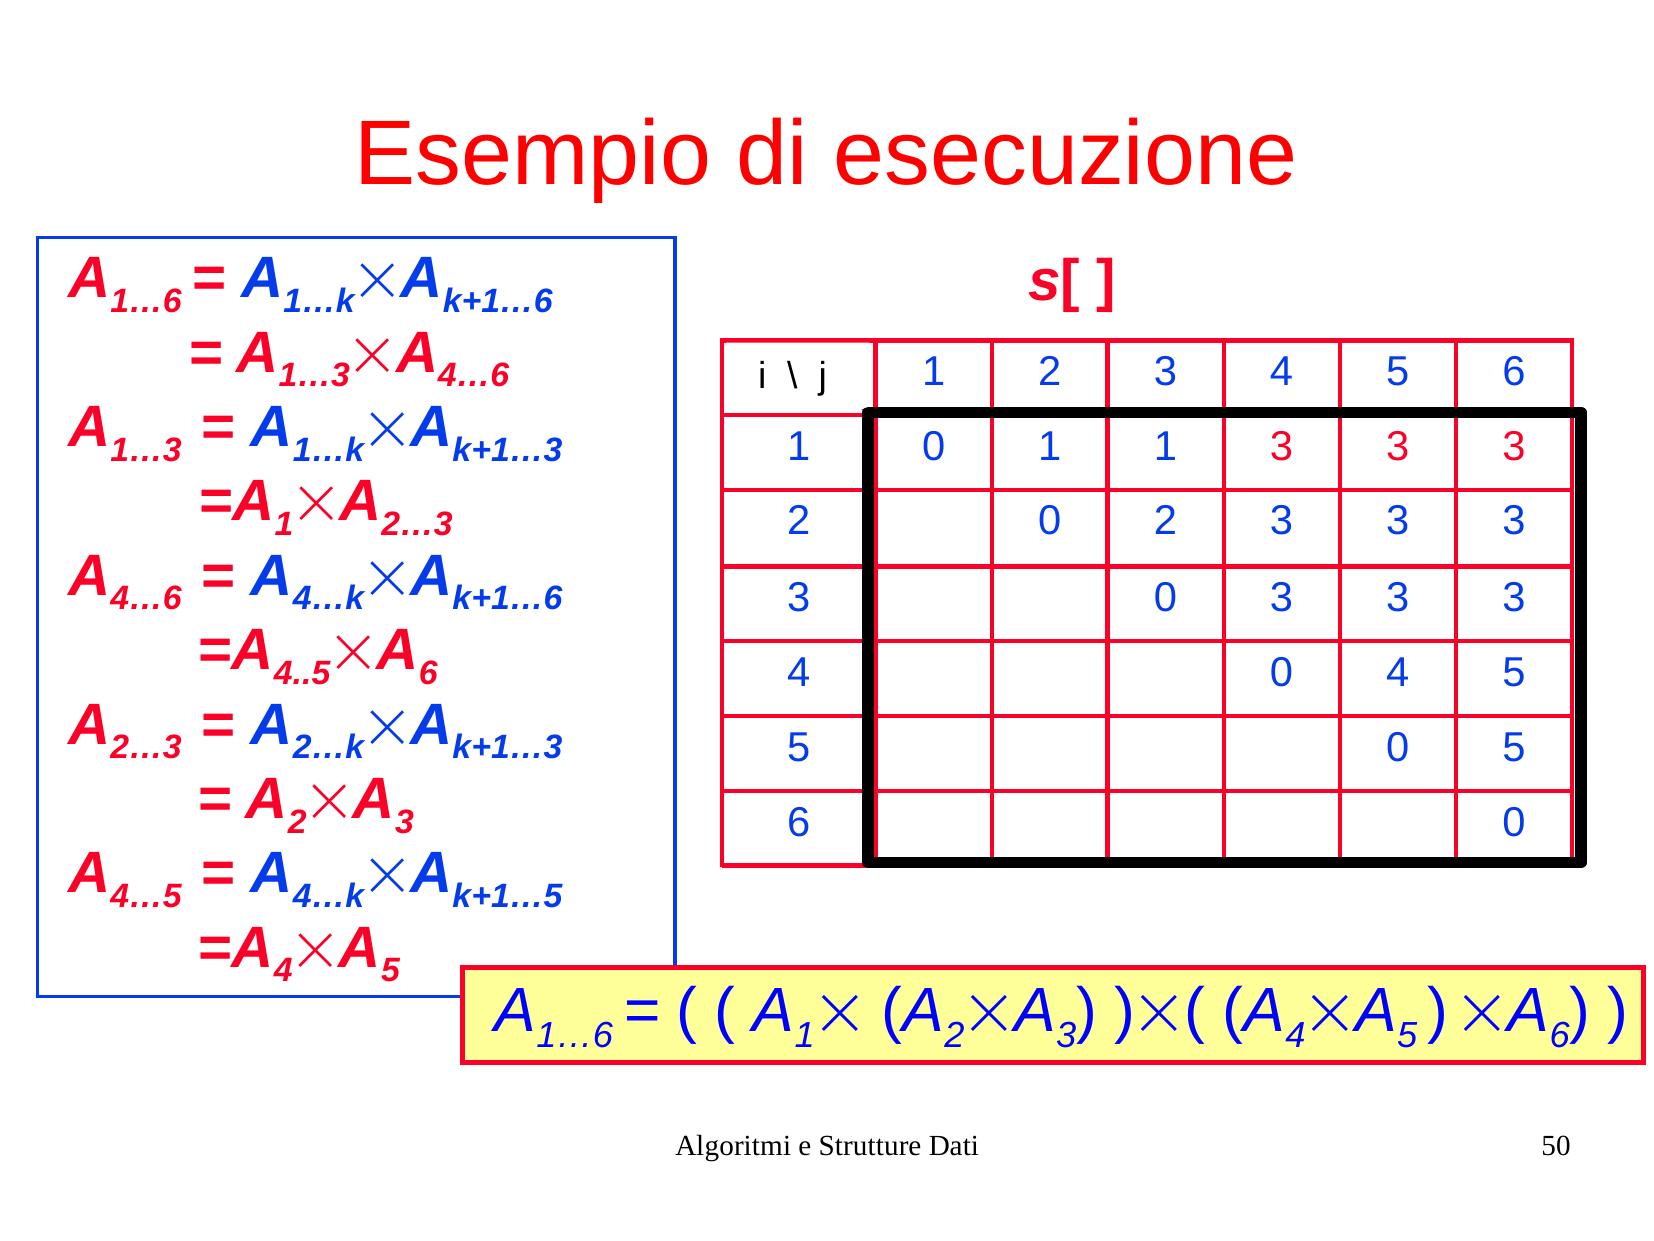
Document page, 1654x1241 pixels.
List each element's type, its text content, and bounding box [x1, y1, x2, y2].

text_box 5 [1341, 343, 1455, 407]
title Esempio di esecuzione [82, 49, 1571, 257]
text_box i \ j [726, 342, 870, 409]
text_box 2 [1109, 491, 1223, 565]
text_box 0 [1342, 717, 1455, 790]
text_box 3 [1225, 418, 1339, 489]
text_box 3 [1341, 491, 1455, 565]
text_box 1 [1109, 418, 1223, 489]
text_box 6 [1457, 343, 1570, 407]
text_box 3 [1341, 418, 1455, 489]
text_box 4 [1225, 343, 1339, 407]
text_box s[ ] [992, 224, 1147, 325]
text_box 0 [1226, 642, 1339, 715]
text_box 3 [1457, 491, 1570, 565]
text_box 5 [724, 717, 862, 790]
text_box 1 [993, 418, 1107, 489]
text_box A1…6 = ( ( A1 (A2A3) )( (A4A5 ) A6) ) [462, 967, 1644, 1063]
text_box 2 [993, 343, 1107, 407]
text_box 0 [1458, 792, 1570, 857]
text_box 0 [1110, 568, 1223, 640]
text_box 3 [1457, 418, 1570, 489]
text_box 6 [724, 792, 862, 863]
text_box A1…6 = A1…kAk+1…6 = A1…3A4…6 A1…3 = A1…kAk+1…3 =A1A2…3 A4…6 = A4…kAk+1…6 =A4..5A6 A2…3 = A2…kAk+1…3 = A2A3 A4…5 = A4…kAk+1…5 =A4A5 [37, 237, 675, 997]
text_box 3 [1341, 568, 1455, 640]
text_box L R [870, 343, 875, 407]
text_box 0 [877, 418, 991, 489]
text_box 3 [1225, 568, 1339, 640]
text_box 3 [1225, 491, 1339, 565]
text_box 4 [1341, 642, 1455, 715]
text_box 4 [724, 642, 862, 715]
text_box 5 [1457, 717, 1570, 790]
text_box 2 [724, 491, 862, 565]
text_box 1 [724, 416, 862, 489]
text_box 1 [877, 343, 991, 407]
text_box L R [724, 343, 862, 414]
text_box 5 [1457, 642, 1570, 715]
text_box 3 [1109, 343, 1223, 407]
text_box 3 [724, 568, 862, 640]
text_box 3 [1457, 568, 1570, 640]
text_box 0 [994, 491, 1107, 565]
